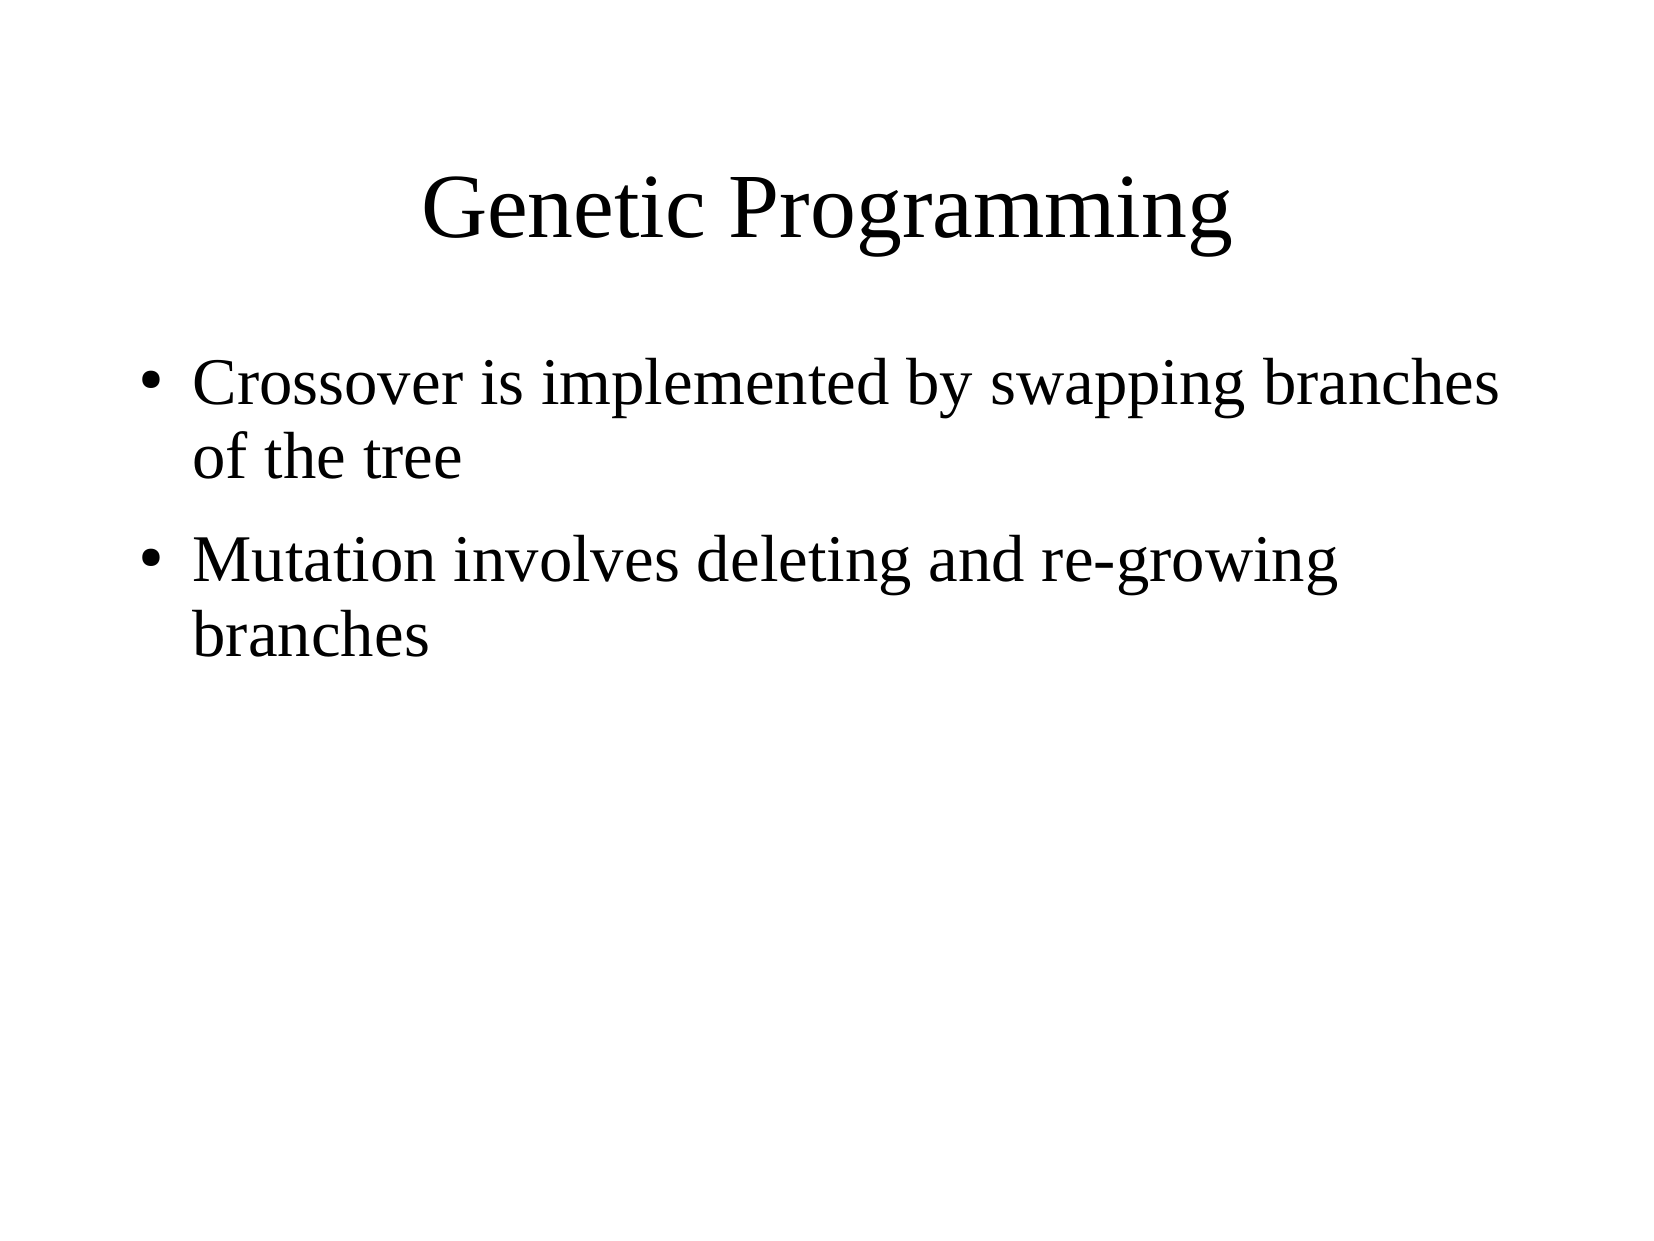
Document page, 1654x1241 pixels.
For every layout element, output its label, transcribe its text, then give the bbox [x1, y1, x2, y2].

title Genetic Programming [121, 102, 1534, 311]
list Crossover is implemented by swapping branches of the tree Mutation involves deleting and re-growing branches [121, 344, 1534, 1127]
